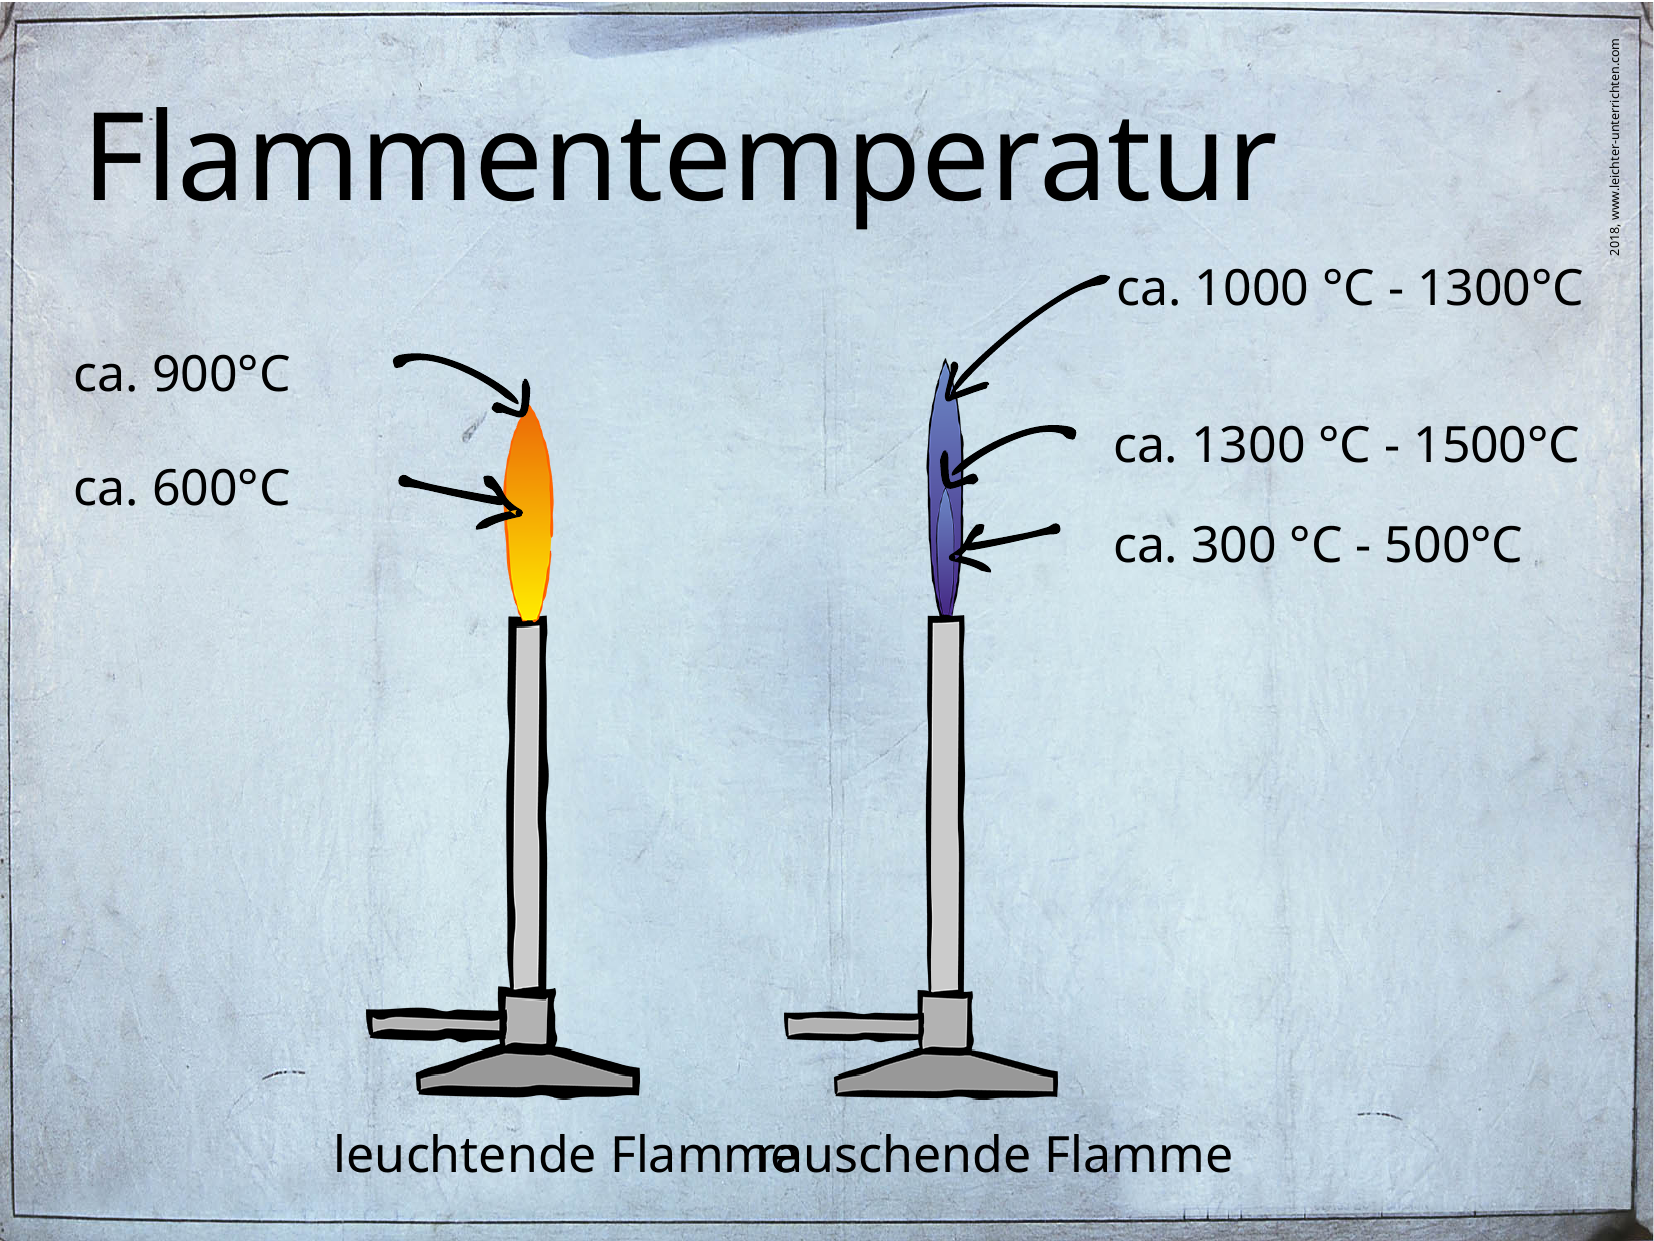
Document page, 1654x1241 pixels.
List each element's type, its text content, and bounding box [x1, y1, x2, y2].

text_box ca. 300 °C - 500°C [1098, 501, 1651, 650]
text_box ca. 1300 °C - 1500°C [1098, 401, 1651, 501]
text_box ca. 600°C [59, 444, 426, 593]
title Flammentemperatur [82, 49, 1571, 257]
picture [0, 2, 1654, 1241]
text_box ca. 900°C [59, 330, 426, 444]
text_box ca. 1000 °C - 1300°C [1101, 244, 1654, 392]
text_box leuchtende Flamme [318, 1111, 724, 1193]
text_box rauschende Flamme [741, 1111, 1154, 1193]
